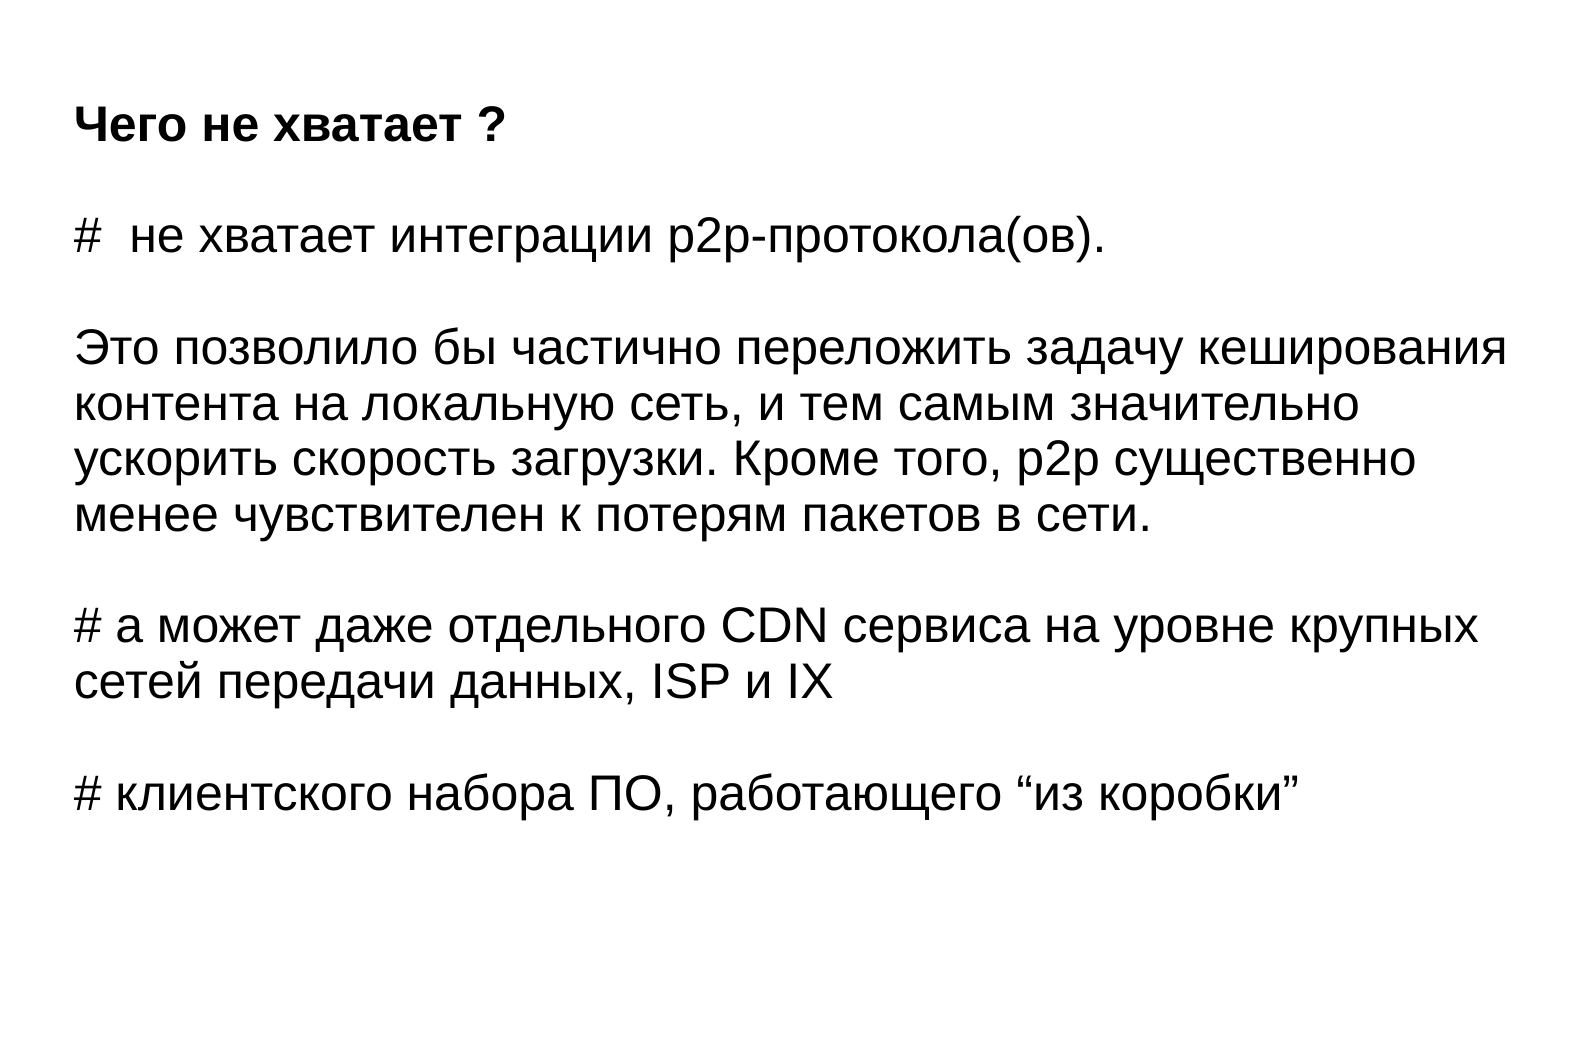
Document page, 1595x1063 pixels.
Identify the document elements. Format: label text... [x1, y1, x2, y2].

text_box Чего не хватает ? # не хватает интеграции p2p-протокола(ов). Это позволило бы частично переложить задачу кеширования контента на локальную сеть, и тем самым значительно ускорить скорость загрузки. Кроме того, p2p существенно менее чувствителен к потерям пакетов в сети. # а может даже отдельного CDN сервиса на уровне крупных сетей передачи данных, ISP и IX # клиентского набора ПО, работающего “из коробки” [59, 88, 1536, 1004]
